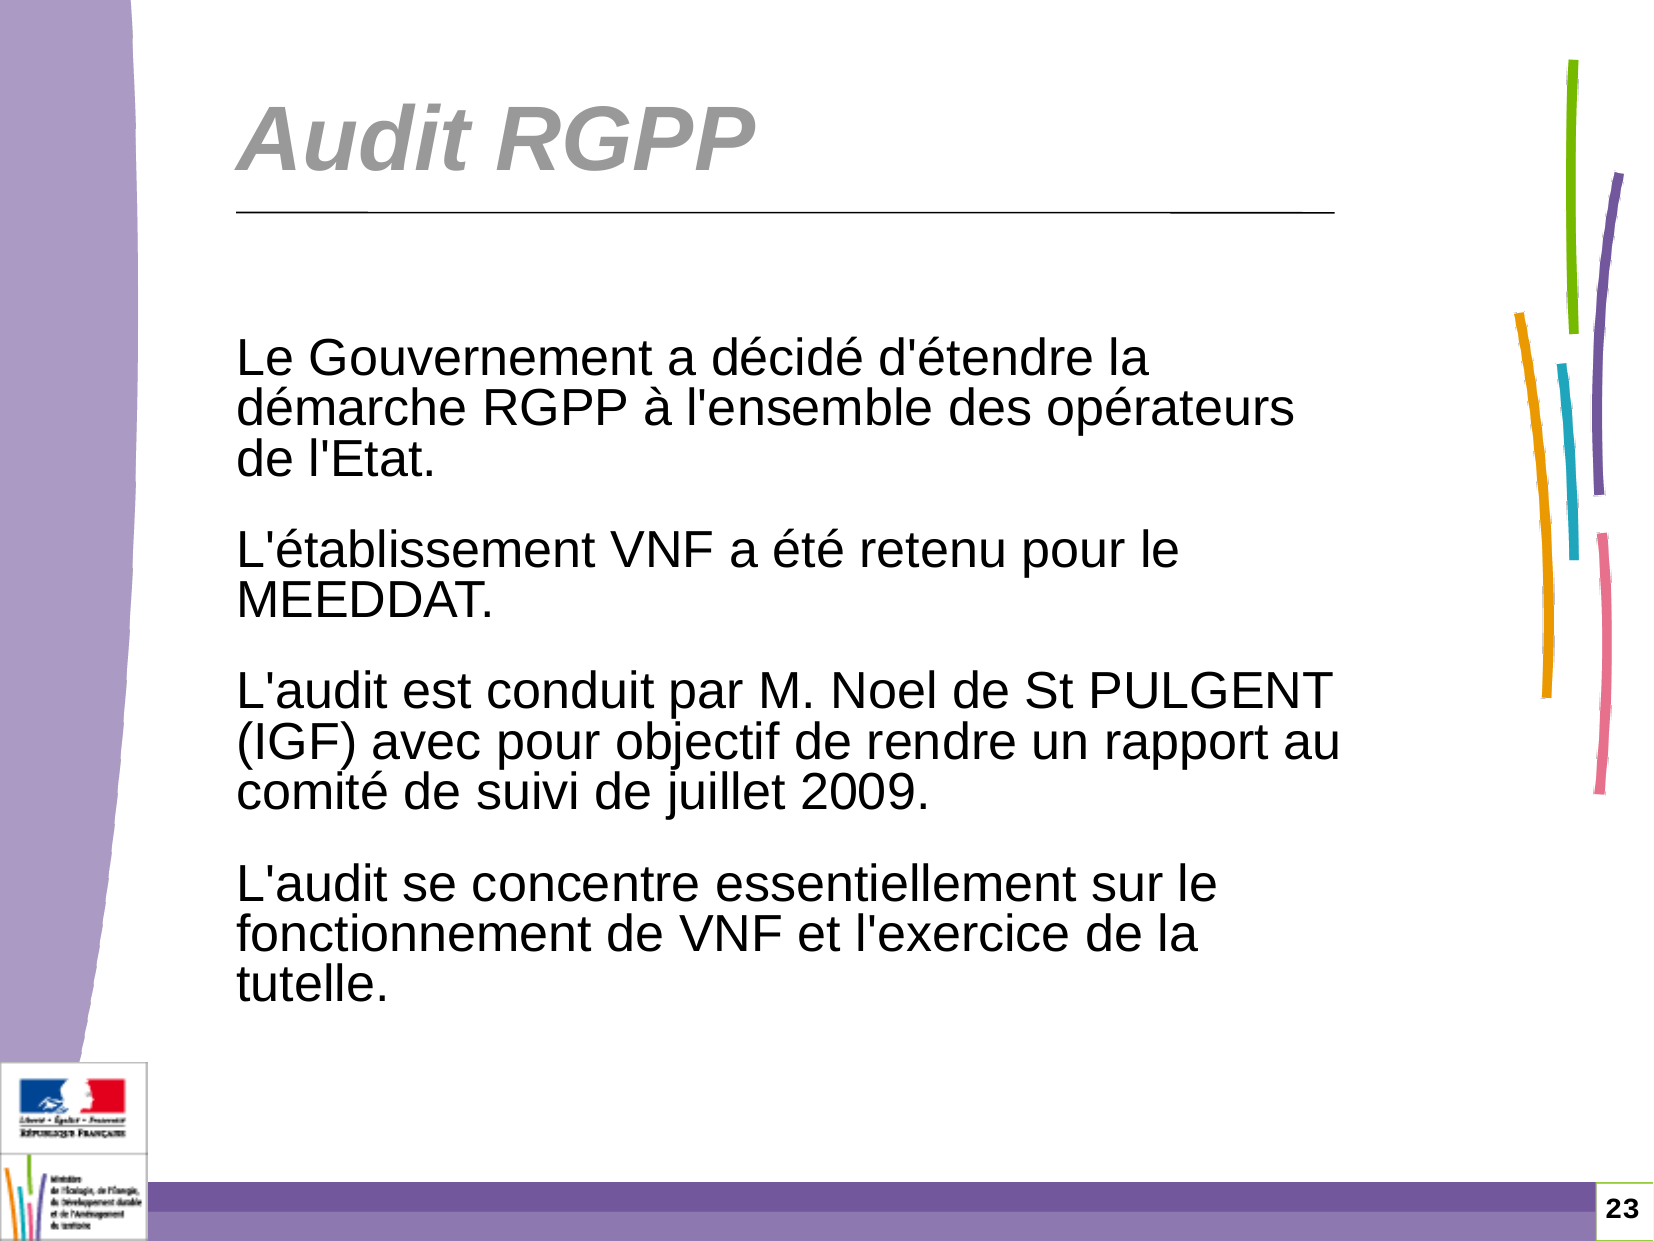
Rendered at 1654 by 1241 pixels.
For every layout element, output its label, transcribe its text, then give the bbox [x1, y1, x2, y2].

list Le Gouvernement a décidé d'étendre la démarche RGPP à l'ensemble des opérateurs de l'Etat. L'établissement VNF a été retenu pour le MEEDDAT. L'audit est conduit par M. Noel de St PULGENT (IGF) avec pour objectif de rendre un rapport au comité de suivi de juillet 2009. L'audit se concentre essentiellement sur le fonctionnement de VNF et l'exercice de la tutelle. [236, 236, 1358, 1107]
title Audit RGPP [236, 48, 1447, 239]
picture [0, 0, 1654, 1241]
